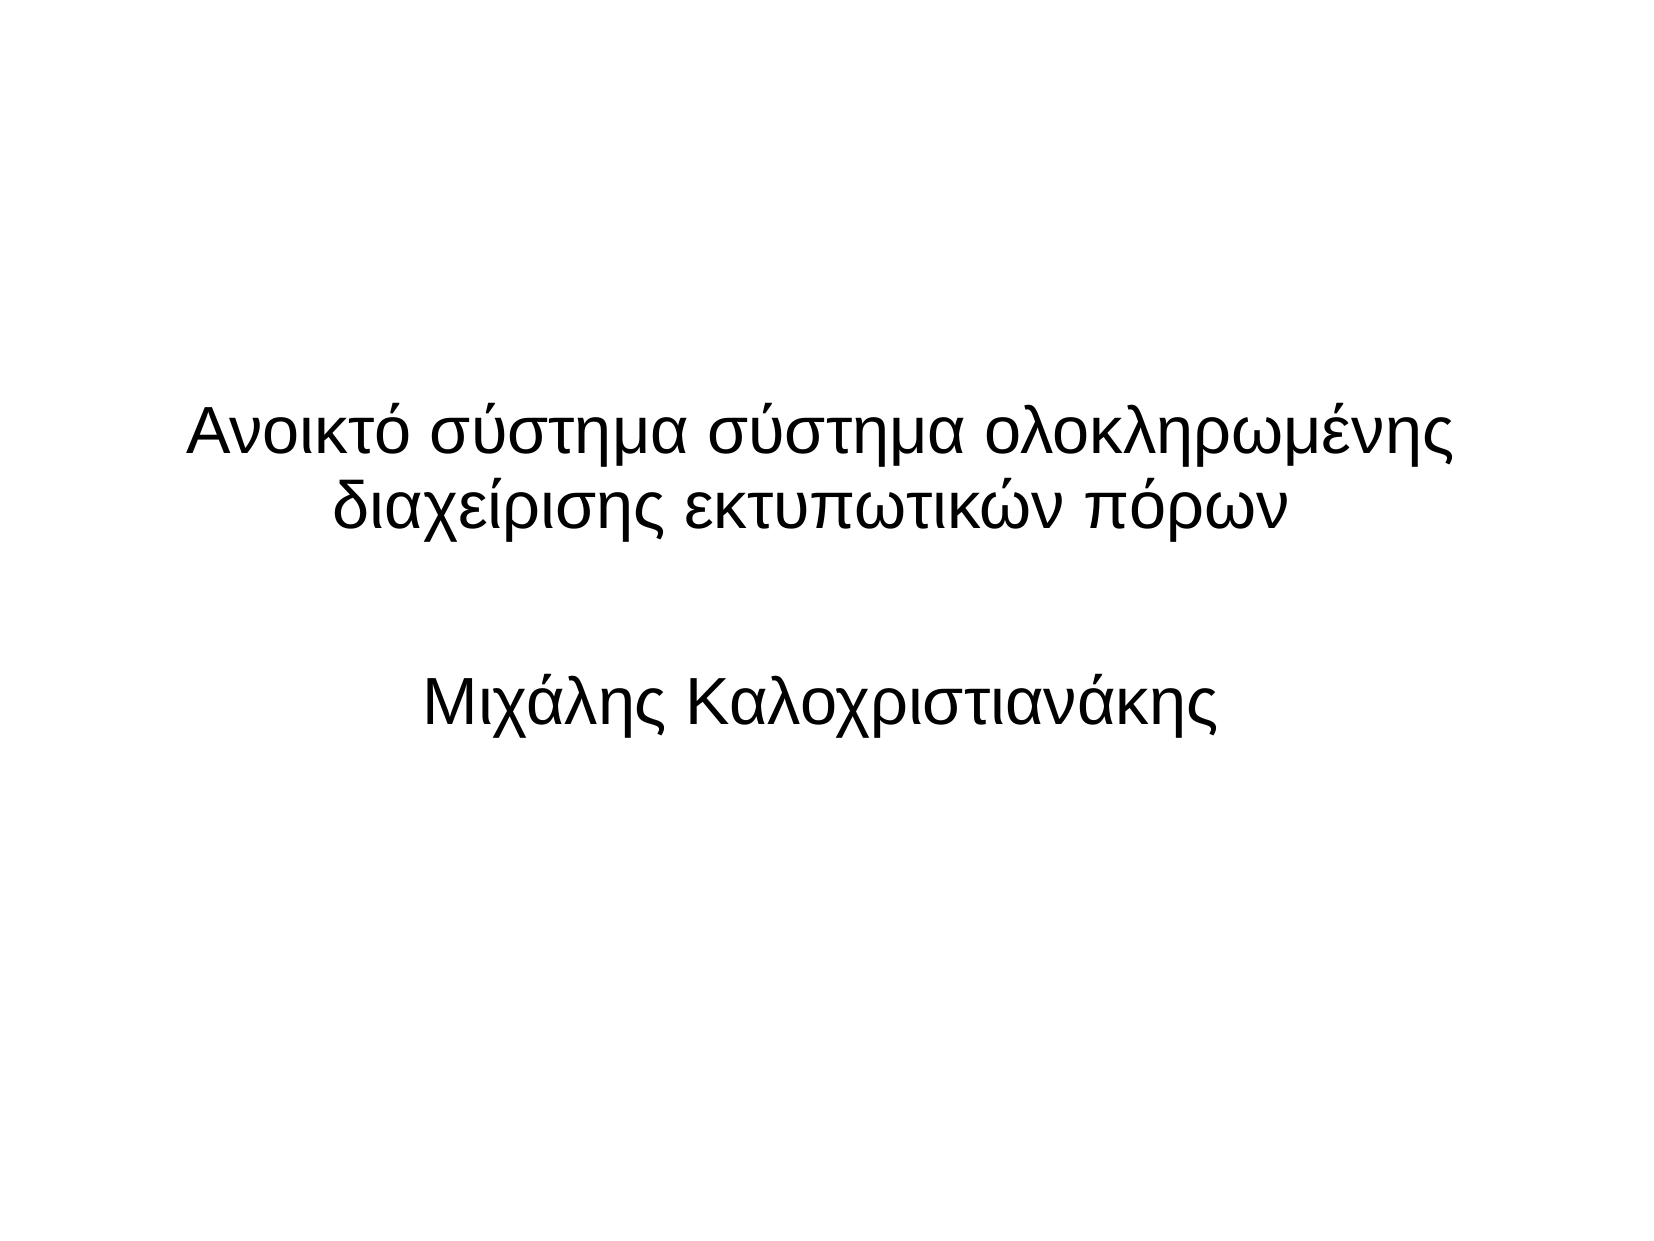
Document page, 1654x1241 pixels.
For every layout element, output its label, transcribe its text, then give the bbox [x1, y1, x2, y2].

subtitle Ανοικτό σύστημα σύστημα ολοκληρωμένης διαχείρισης εκτυπωτικών πόρων Μιχάλης Καλοχριστιανάκης [76, 0, 1565, 1109]
